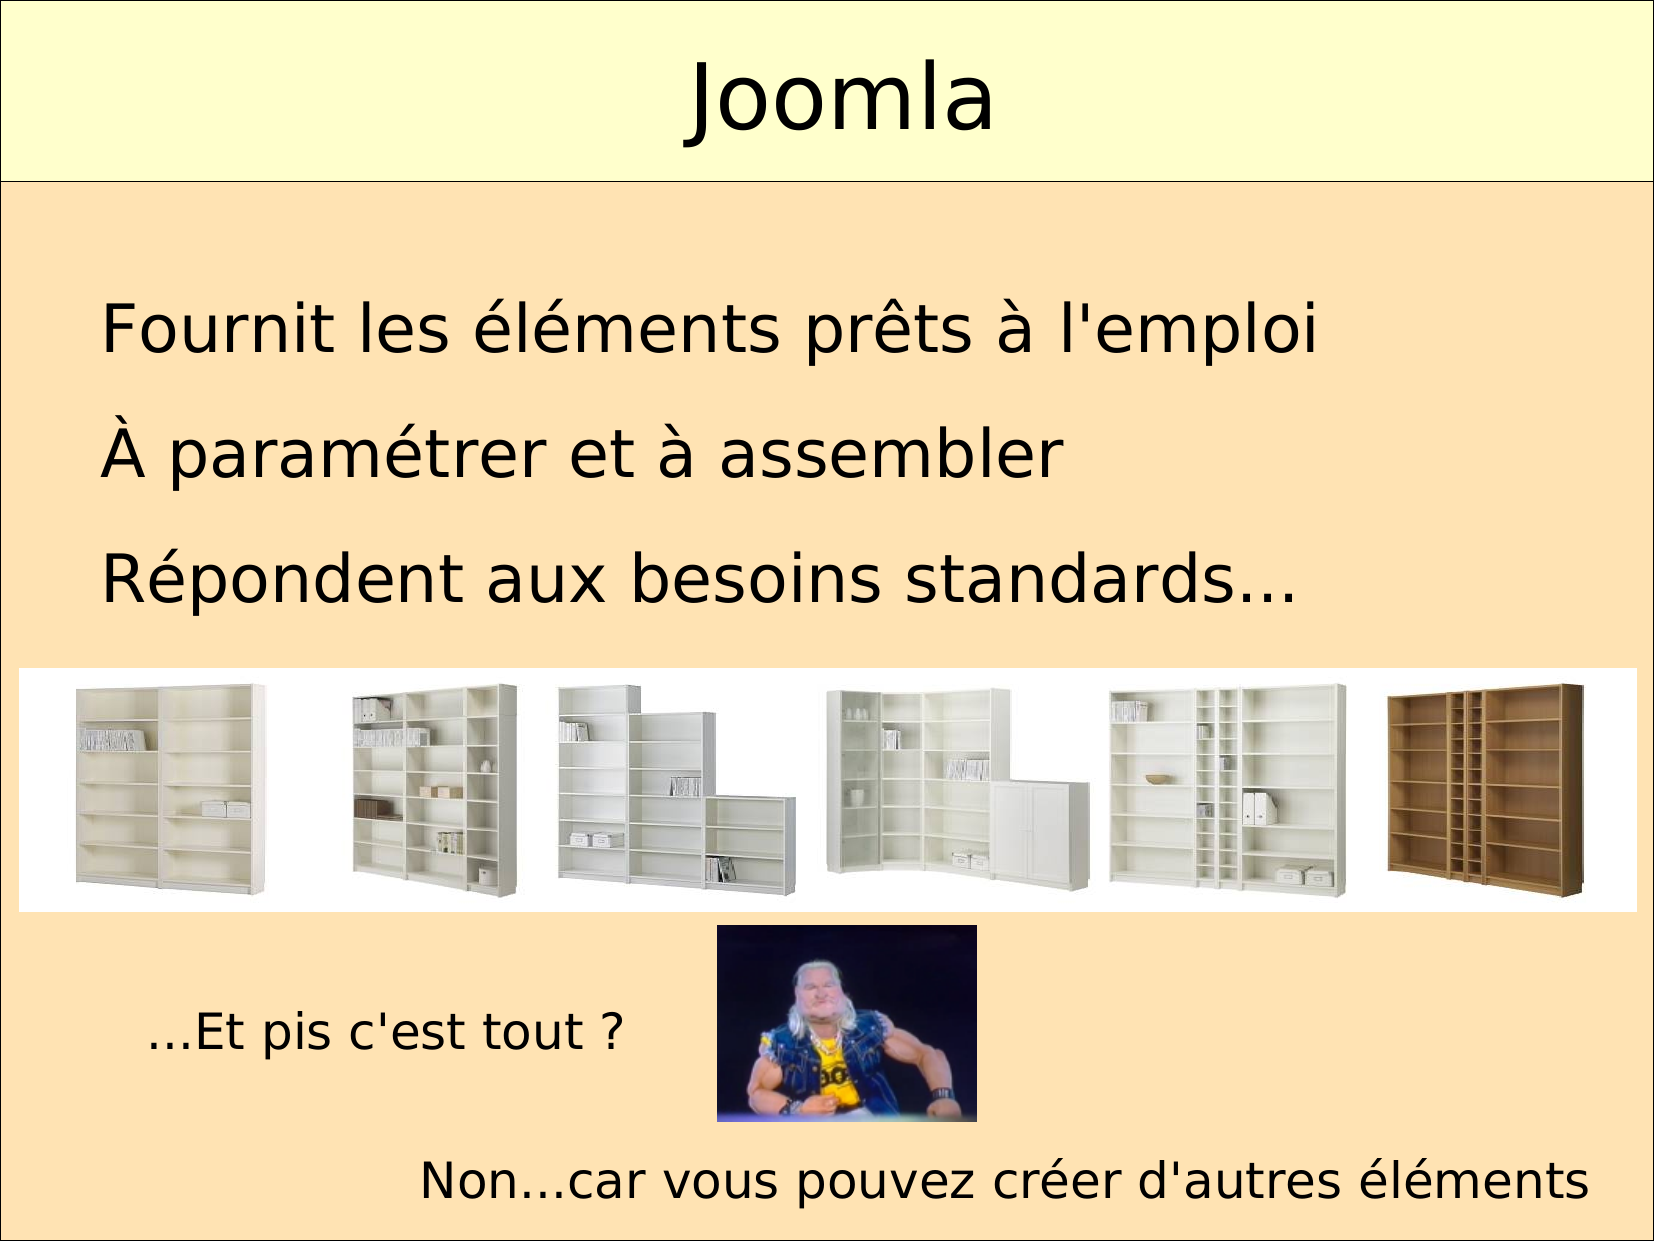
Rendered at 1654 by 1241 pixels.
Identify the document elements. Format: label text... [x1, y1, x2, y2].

list Fournit les éléments prêts à l'emploi À paramétrer et à assembler Répondent aux besoins standards... [82, 290, 1571, 668]
text_box ...Et pis c'est tout ? [37, 995, 675, 1074]
text_box Non...car vous pouvez créer d'autres éléments [404, 1144, 1581, 1218]
picture [717, 925, 977, 1123]
title Joomla [135, 43, 1552, 151]
picture [19, 668, 1637, 912]
